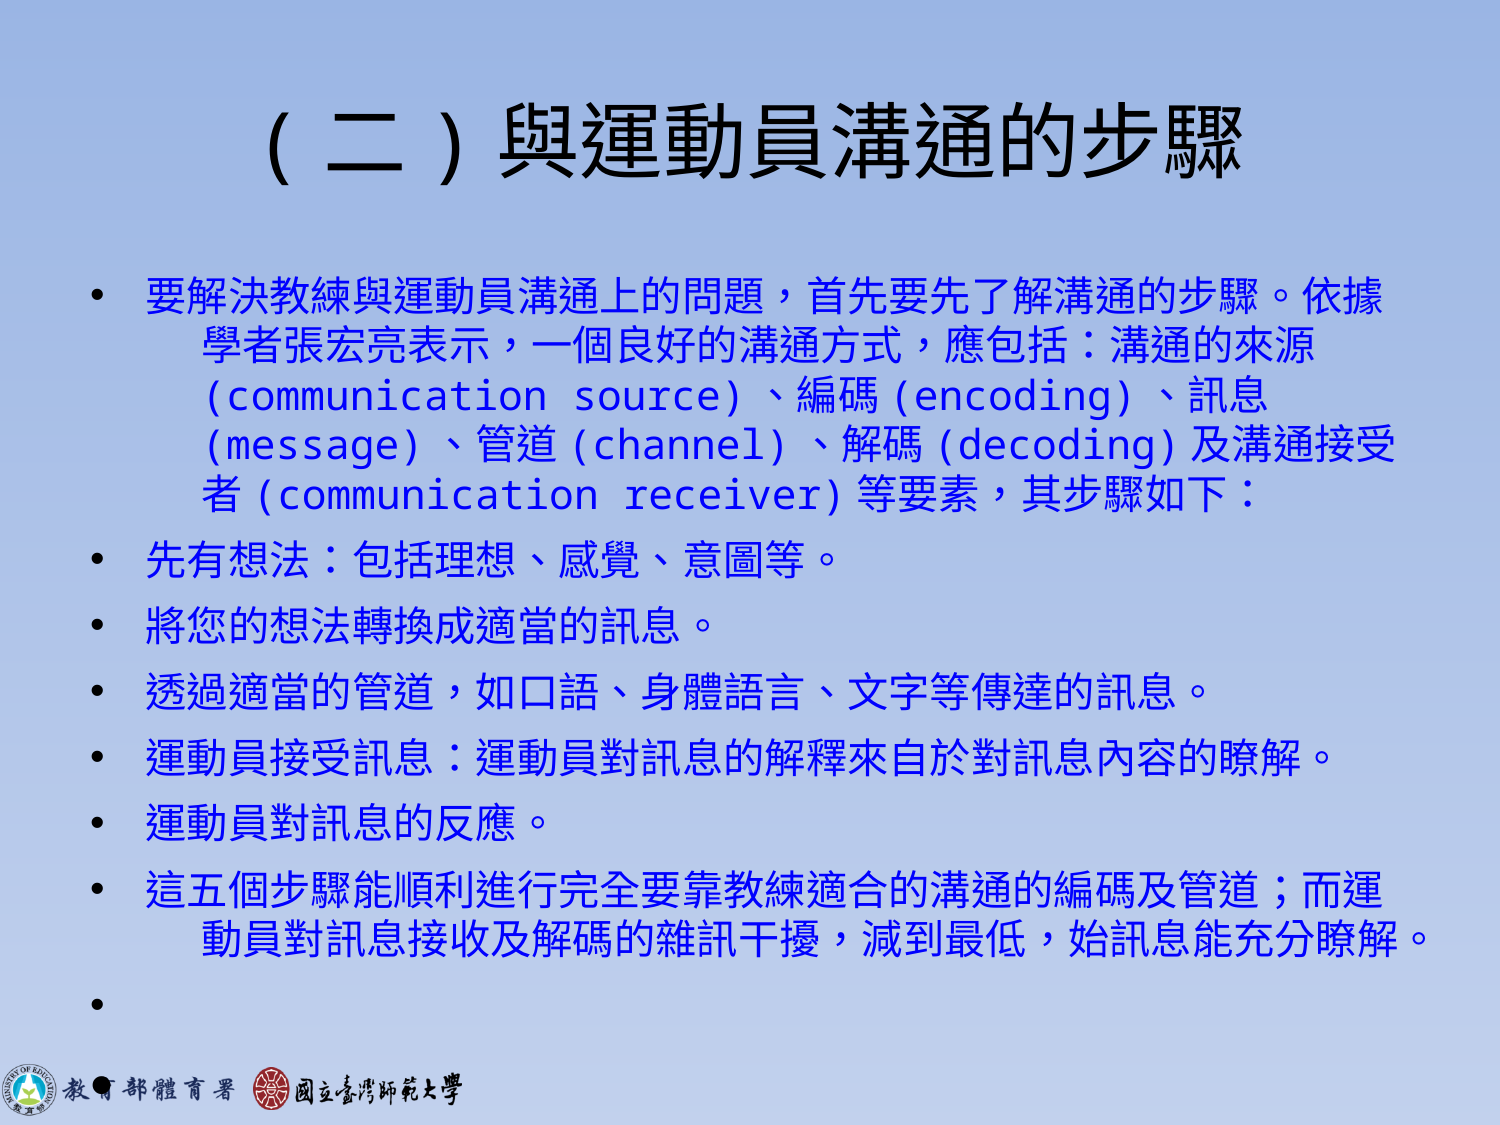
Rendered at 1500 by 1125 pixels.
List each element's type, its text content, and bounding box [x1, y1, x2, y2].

title (二)與運動員溝通的步驟 [75, 45, 1426, 233]
list 要解決教練與運動員溝通上的問題，首先要先了解溝通的步驟。依據學者張宏亮表示，一個良好的溝通方式，應包括：溝通的來源(communication source)、編碼(encoding)、訊息(message)、管道(channel)、解碼(decoding)及溝通接受者(communication receiver)等要素，其步驟如下： 先有想法：包括理想、感覺、意圖等。 將您的想法轉換成適當的訊息。 透過適當的管道，如口語、身體語言、文字等傳達的訊息。 運動員接受訊息：運動員對訊息的解釋來自於對訊息內容的瞭解。 運動員對訊息的反應。 這五個步驟能順利進行完全要靠教練適合的溝通的編碼及管道；而運動員對訊息接收及解碼的雜訊干擾，減到最低，始訊息能充分瞭解。 [75, 262, 1426, 997]
